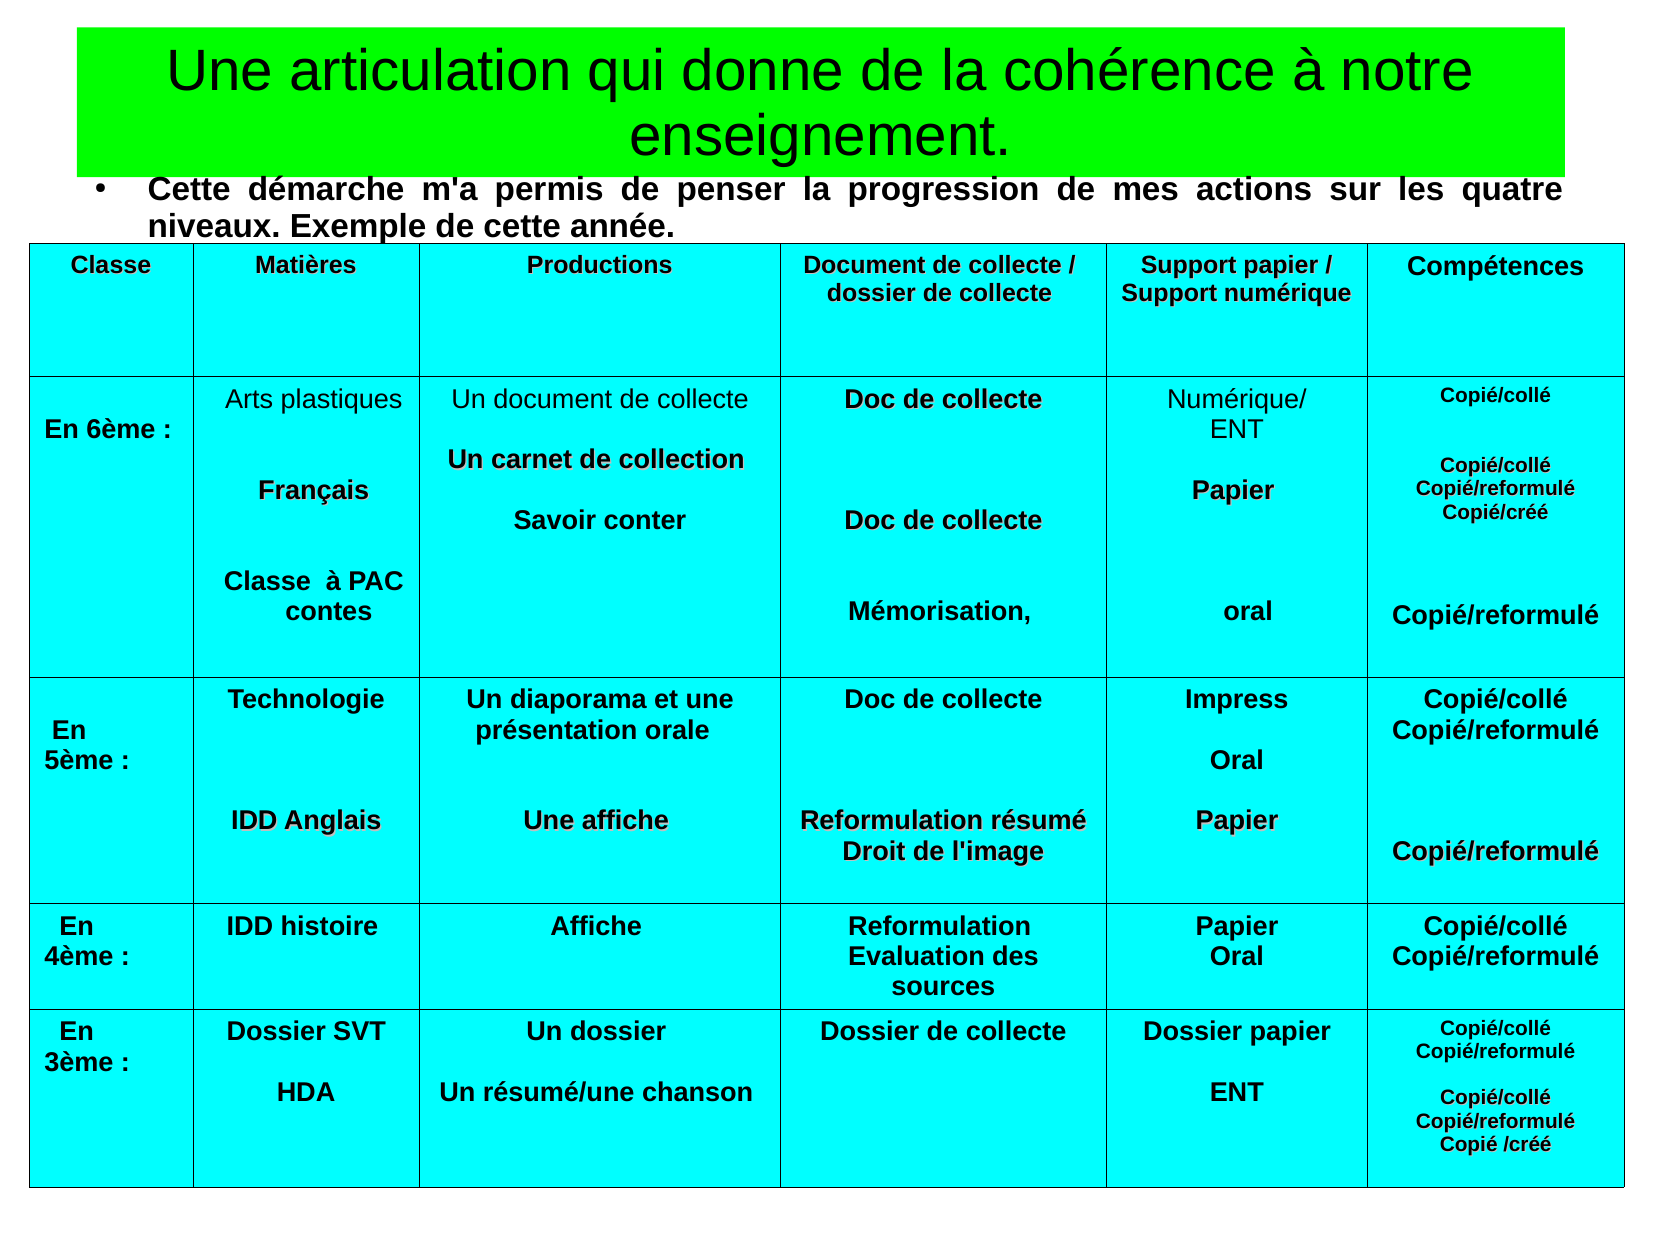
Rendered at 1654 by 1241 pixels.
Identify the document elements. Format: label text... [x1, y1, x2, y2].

table_header Compétences [1368, 244, 1624, 376]
table_cell Copié/collé Copié/collé Copié/reformulé Copié/créé Copié/reformulé [1368, 377, 1624, 677]
table_cell Dossier de collecte [781, 1010, 1106, 1187]
table_cell IDD histoire [194, 904, 419, 1009]
table_header Matières [194, 244, 419, 376]
table_cell Affiche [420, 904, 780, 1009]
table_cell Technologie IDD Anglais [194, 678, 419, 903]
list Cette démarche m'a permis de penser la progression de mes actions sur les quatre niveaux. Exemple de cette année. [76, 170, 1565, 243]
table_cell Copié/collé Copié/reformulé Copié/reformulé [1368, 678, 1624, 903]
table_cell Doc de collecte Reformulation résumé Droit de l'image [781, 678, 1106, 903]
table_cell Numérique/ ENT Papier oral [1107, 377, 1367, 677]
table_header Document de collecte / dossier de collecte [781, 244, 1106, 376]
table_header Support papier / Support numérique [1107, 244, 1367, 376]
table_cell En 4ème : [30, 904, 193, 1009]
table_cell En 6ème : [30, 377, 193, 677]
title Une articulation qui donne de la cohérence à notre enseignement. [76, 27, 1565, 170]
table_cell En 5ème : [30, 678, 193, 903]
table_cell En 3ème : [30, 1010, 193, 1187]
table_cell Impress Oral Papier [1107, 678, 1367, 903]
table_cell Dossier SVT HDA [194, 1010, 419, 1187]
table_header Productions [420, 244, 780, 376]
table_cell Doc de collecte Doc de collecte Mémorisation, [781, 377, 1106, 677]
table_cell Papier Oral [1107, 904, 1367, 1009]
table_cell Un diaporama et une présentation orale Une affiche [420, 678, 780, 903]
table_cell Reformulation Evaluation des sources [781, 904, 1106, 1009]
table_cell Dossier papier ENT [1107, 1010, 1367, 1187]
table_cell Copié/collé Copié/reformulé [1368, 904, 1624, 1009]
table_cell Un dossier Un résumé/une chanson [420, 1010, 780, 1187]
table_cell Arts plastiques Français Classe à PAC contes [194, 377, 419, 677]
table_header Classe [30, 244, 193, 376]
table_cell Copié/collé Copié/reformulé Copié/collé Copié/reformulé Copié /créé [1368, 1010, 1624, 1187]
table_cell Un document de collecte Un carnet de collection Savoir conter [420, 377, 780, 677]
